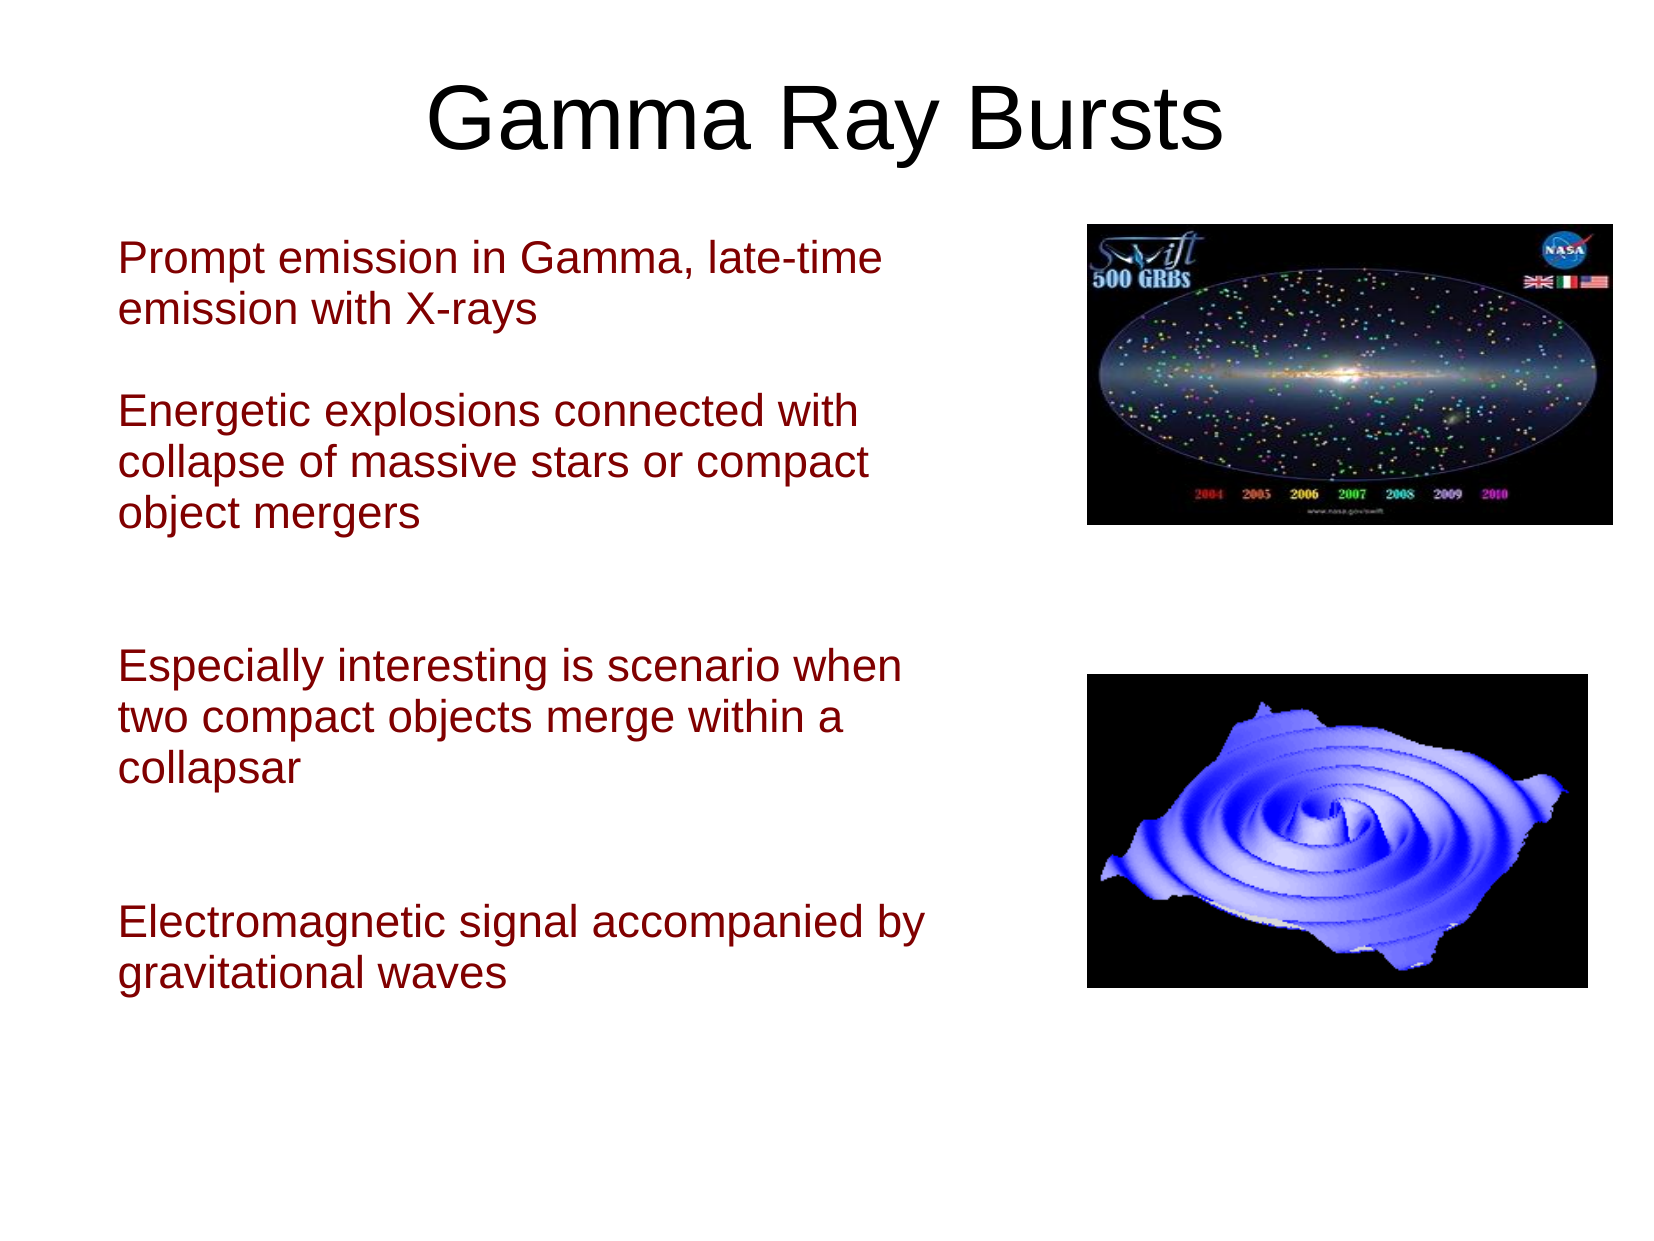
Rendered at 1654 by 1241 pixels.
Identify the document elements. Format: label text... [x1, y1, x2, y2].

picture [1087, 224, 1613, 526]
text_box Prompt emission in Gamma, late-time emission with X-rays Energetic explosions connected with collapse of massive stars or compact object mergers Especially interesting is scenario when two compact objects merge within a collapsar Electromagnetic signal accompanied by gravitational waves [102, 224, 976, 1017]
title Gamma Ray Bursts [82, 49, 1570, 188]
picture [1087, 674, 1588, 988]
